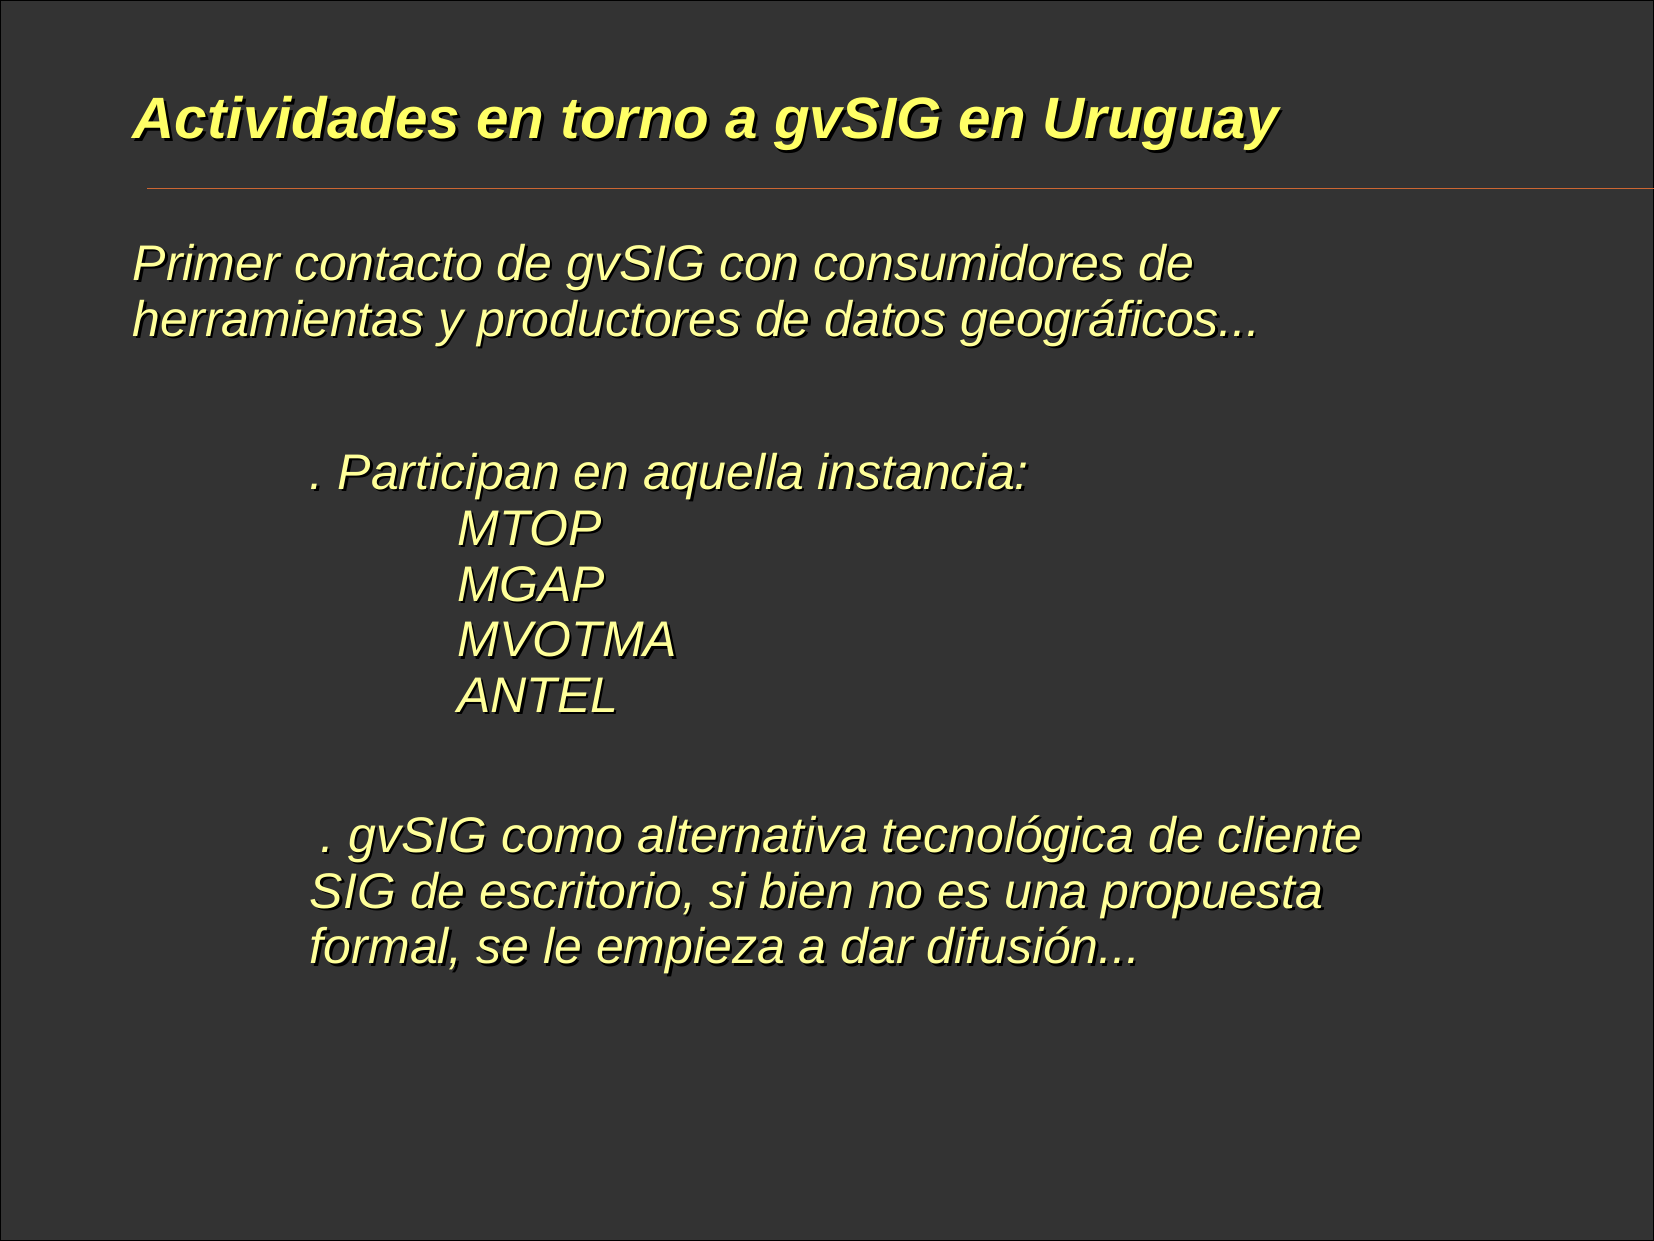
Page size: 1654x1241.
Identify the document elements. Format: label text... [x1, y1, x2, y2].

text_box . Participan en aquella instancia: MTOP MGAP MVOTMA ANTEL . gvSIG como alternativa tecnológica de cliente SIG de escritorio, si bien no es una propuesta formal, se le empieza a dar difusión... [295, 437, 1418, 1038]
text_box [0, 0, 1654, 1241]
text_box Actividades en torno a gvSIG en Uruguay [118, 78, 1536, 169]
text_box Primer contacto de gvSIG con consumidores de herramientas y productores de datos geográficos... [118, 228, 1477, 355]
